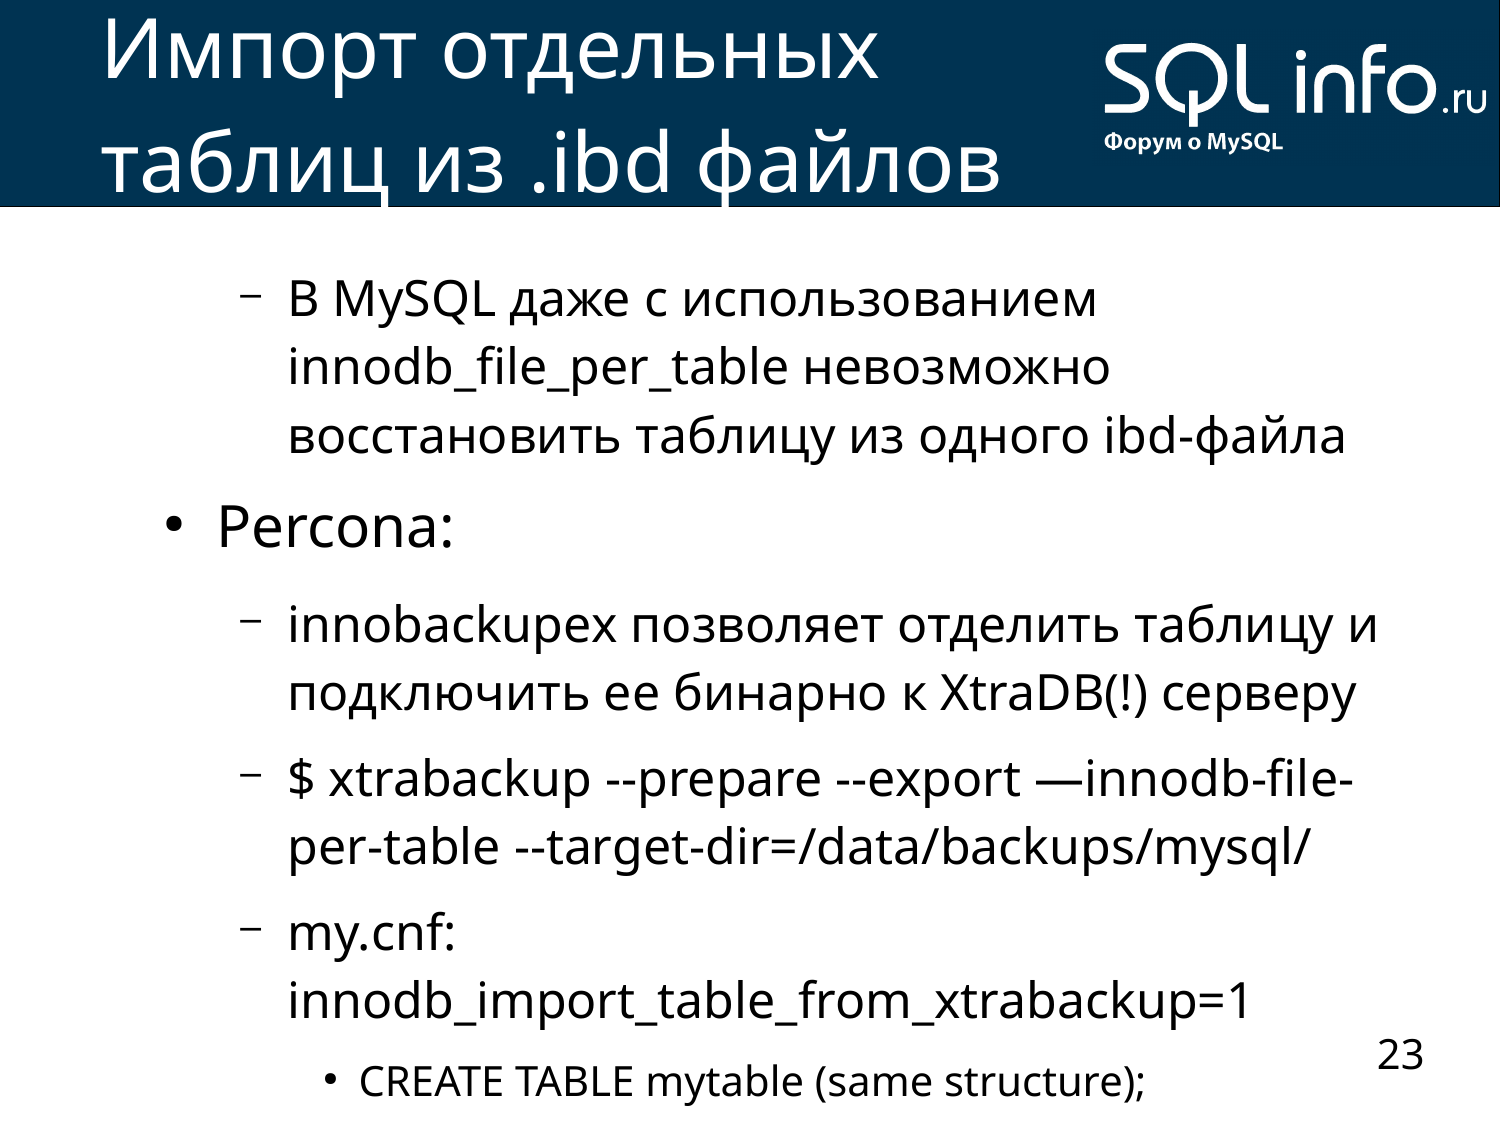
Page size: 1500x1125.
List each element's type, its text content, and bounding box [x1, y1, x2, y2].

title Импорт отдельных таблиц из .ibd файлов [29, 0, 1093, 207]
list В MySQL даже с использованием innodb_file_per_table невозможно восстановить таблицу из одного ibd-файла Percona: innobackupex позволяет отделить таблицу и подключить ее бинарно к XtraDB(!) серверу $ xtrabackup --prepare --export —innodb-file-per-table --target-dir=/data/backups/mysql/ my.cnf: innodb_import_table_from_xtrabackup=1 CREATE TABLE mytable (same structure); ALTER TABLE mytable DISCARD TABLESPACE; ALTER TABLE mytable IMPORT TABLESPACE; [75, 263, 1425, 1063]
picture [1093, 29, 1495, 166]
